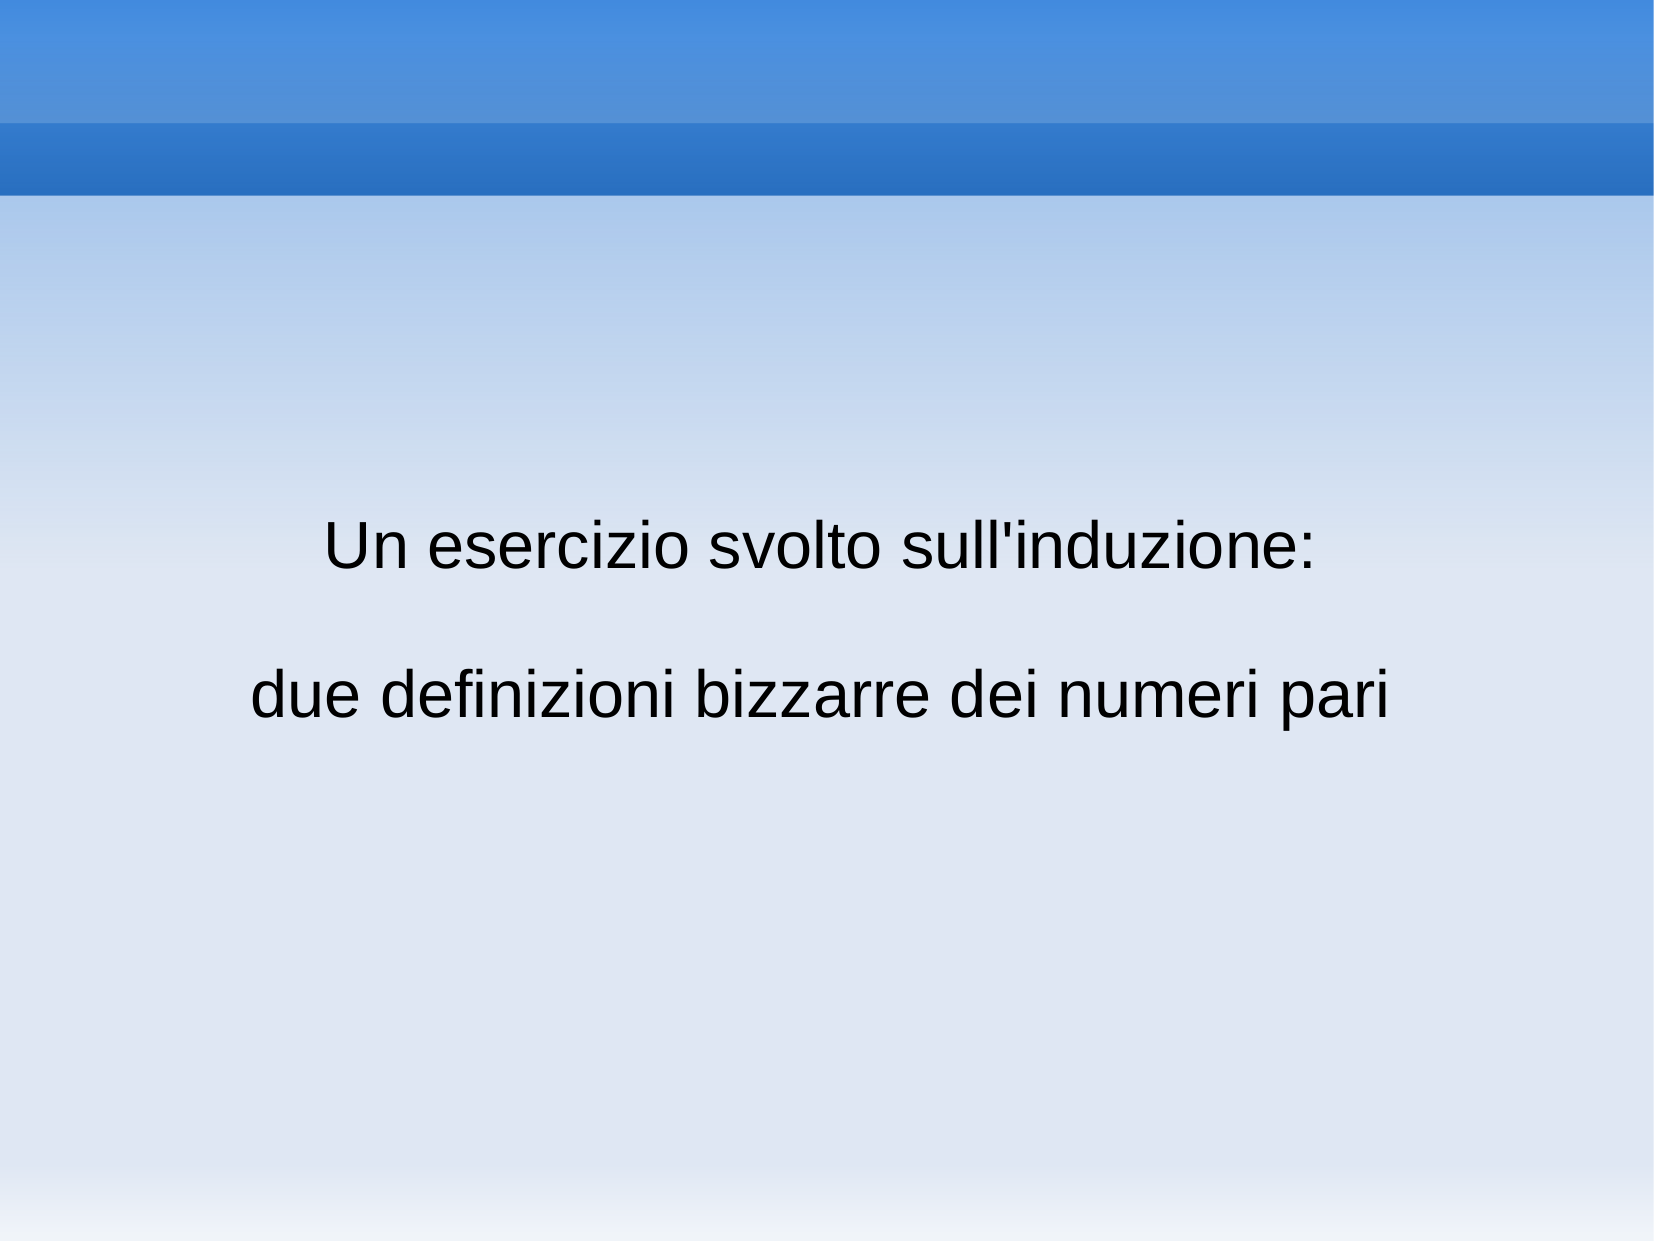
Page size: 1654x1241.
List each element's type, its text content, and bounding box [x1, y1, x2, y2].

subtitle Un esercizio svolto sull'induzione: due definizioni bizzarre dei numeri pari [76, 65, 1565, 1175]
picture [0, 0, 1654, 1241]
